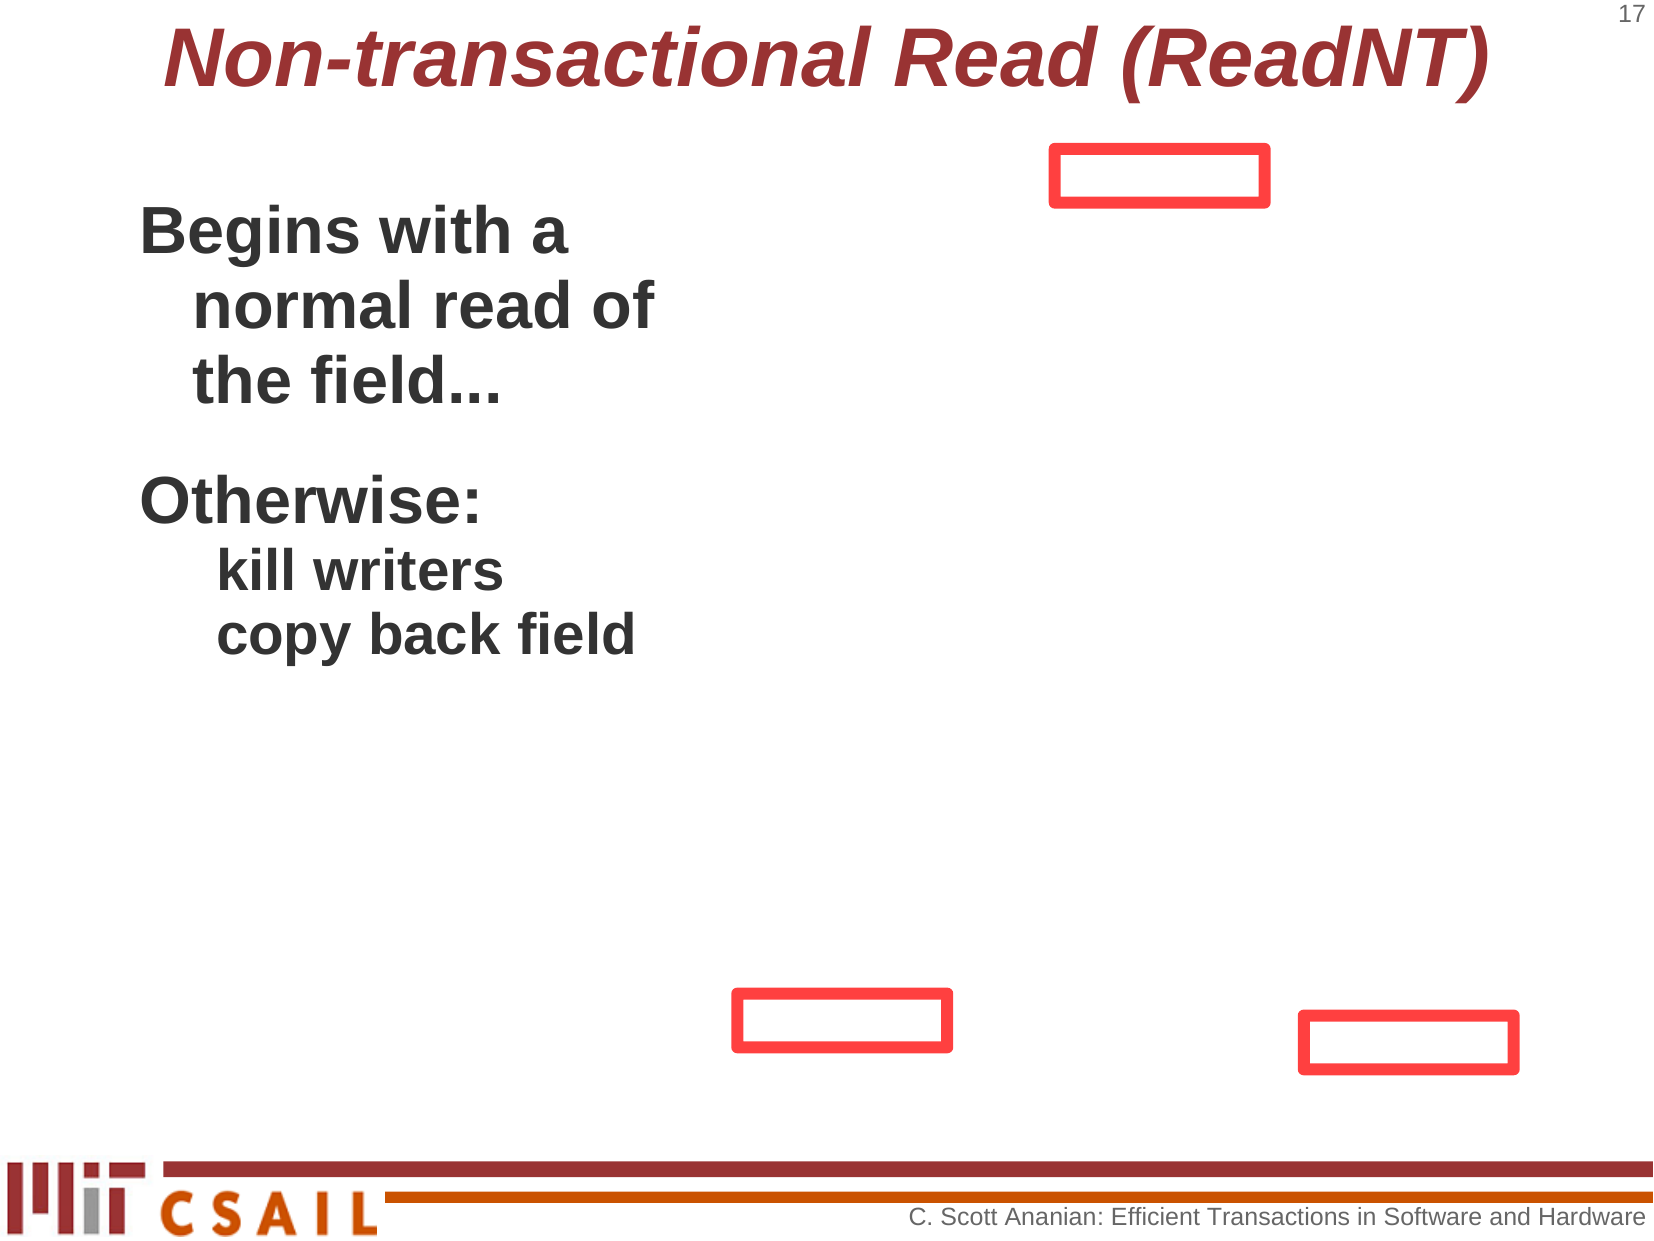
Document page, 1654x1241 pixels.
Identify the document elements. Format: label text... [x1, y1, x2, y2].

picture [0, 1155, 377, 1237]
picture [743, 110, 1653, 1130]
picture [744, 1000, 941, 1041]
title Non-transactional Read (ReadNT) [121, 0, 1534, 115]
list Begins with a normal read of the field... Otherwise: kill writers copy back field [121, 193, 701, 1133]
